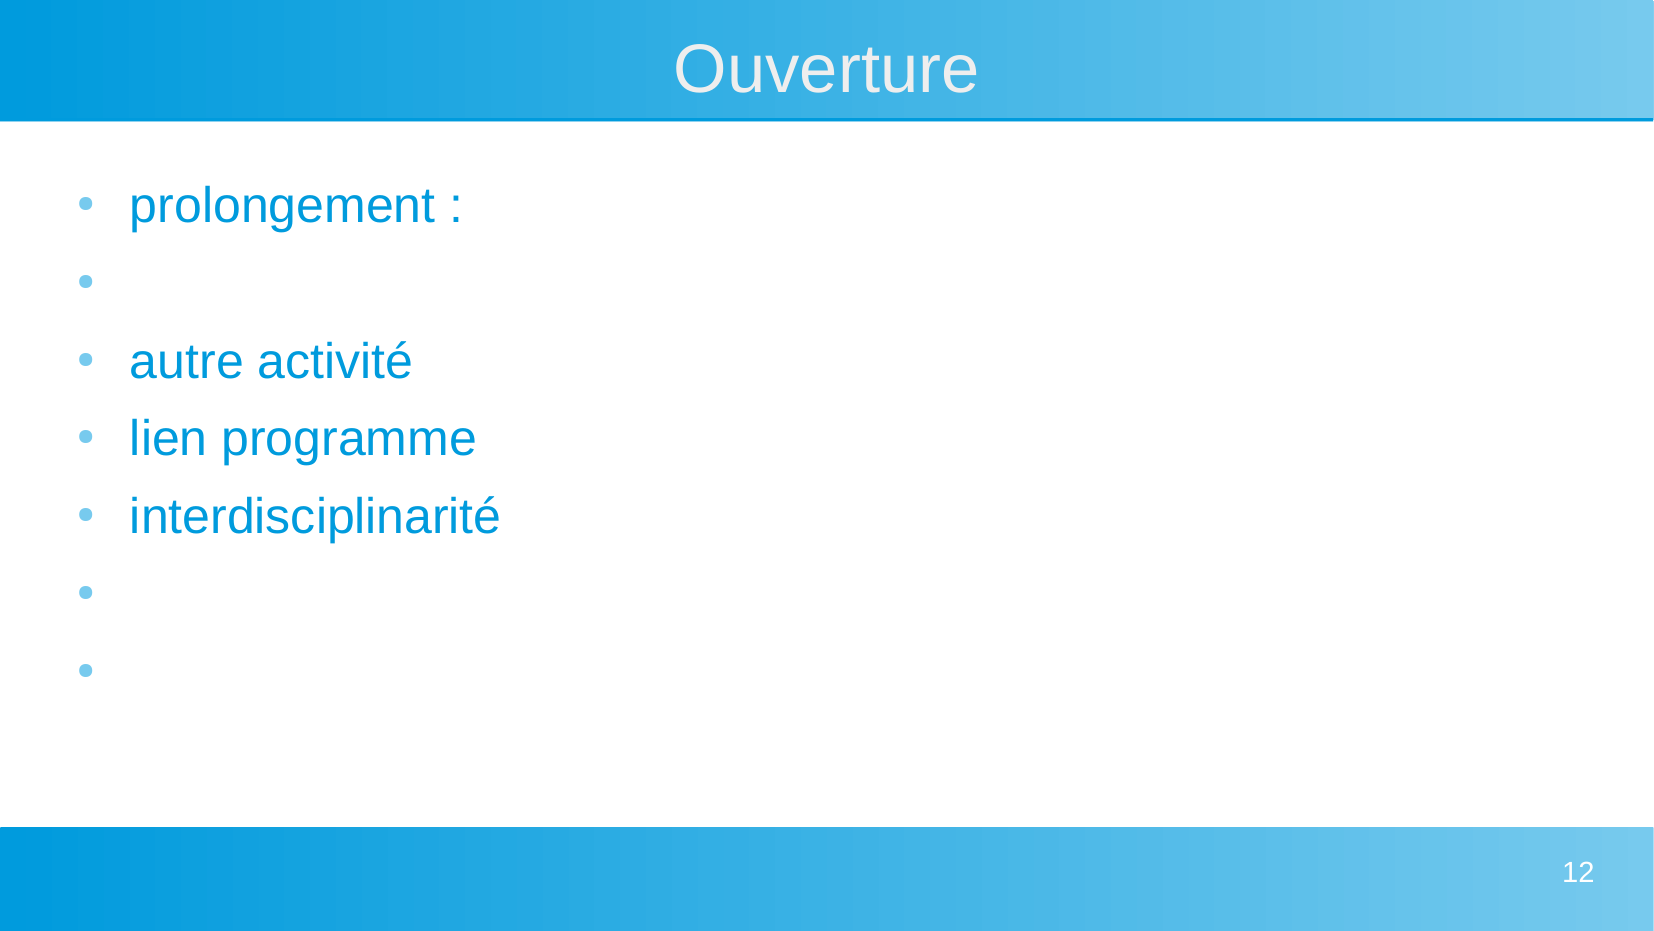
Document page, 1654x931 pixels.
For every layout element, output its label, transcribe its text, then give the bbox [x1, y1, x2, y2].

title Ouverture [59, 29, 1595, 108]
list prolongement : autre activité lien programme interdisciplinarité [59, 177, 1595, 768]
